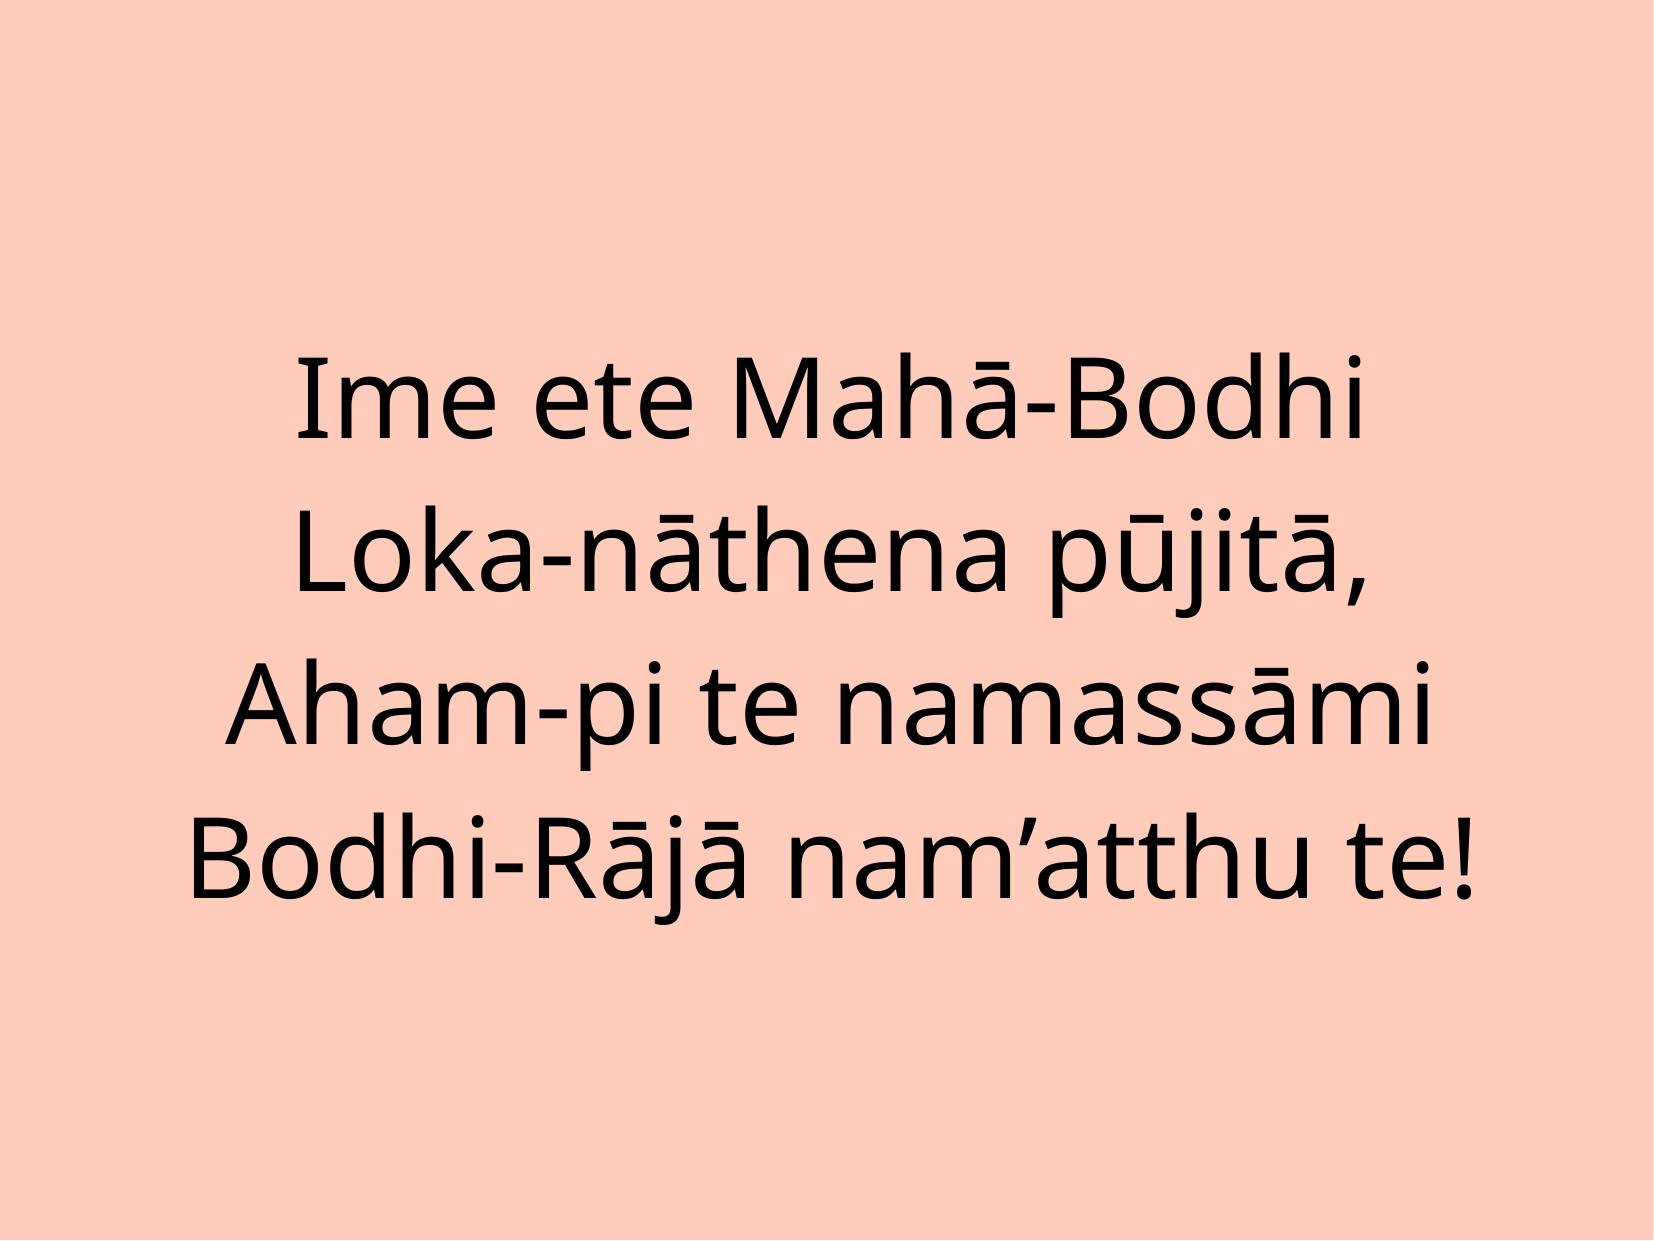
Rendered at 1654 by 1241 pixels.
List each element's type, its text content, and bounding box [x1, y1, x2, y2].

subtitle Ime ete Mahā-Bodhi Loka-nāthena pūjitā, Aham-pi te namassāmi Bodhi-Rājā nam’atthu te! [45, 1, 1618, 1241]
